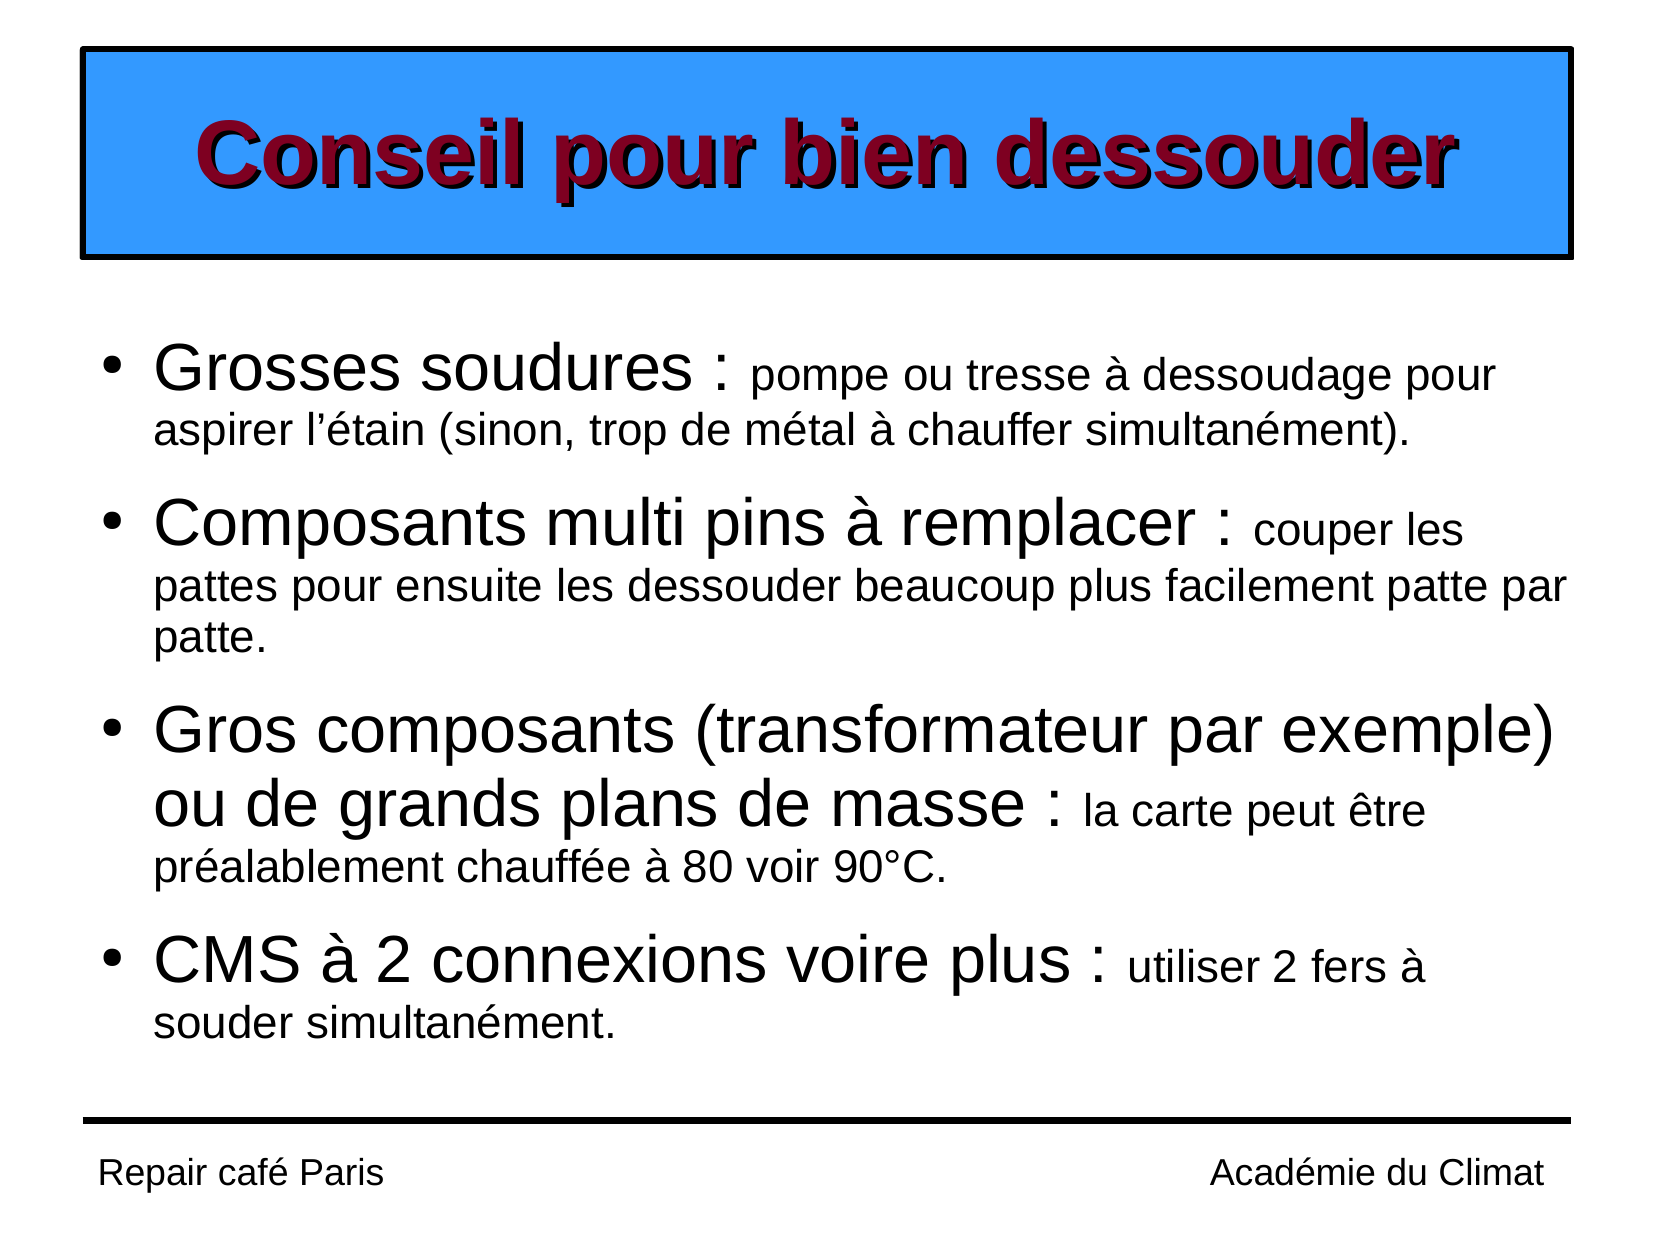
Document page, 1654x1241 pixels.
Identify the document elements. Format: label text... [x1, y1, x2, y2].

list Grosses soudures : pompe ou tresse à dessoudage pour aspirer l’étain (sinon, trop de métal à chauffer simultanément). Composants multi pins à remplacer : couper les pattes pour ensuite les dessouder beaucoup plus facilement patte par patte. Gros composants (transformateur par exemple) ou de grands plans de masse : la carte peut être préalablement chauffée à 80 voir 90°C. CMS à 2 connexions voire plus : utiliser 2 fers à souder simultanément. [82, 225, 1571, 1049]
text_box Repair café Paris Académie du Climat [82, 1144, 1571, 1201]
title Conseil pour bien dessouder [82, 49, 1571, 225]
